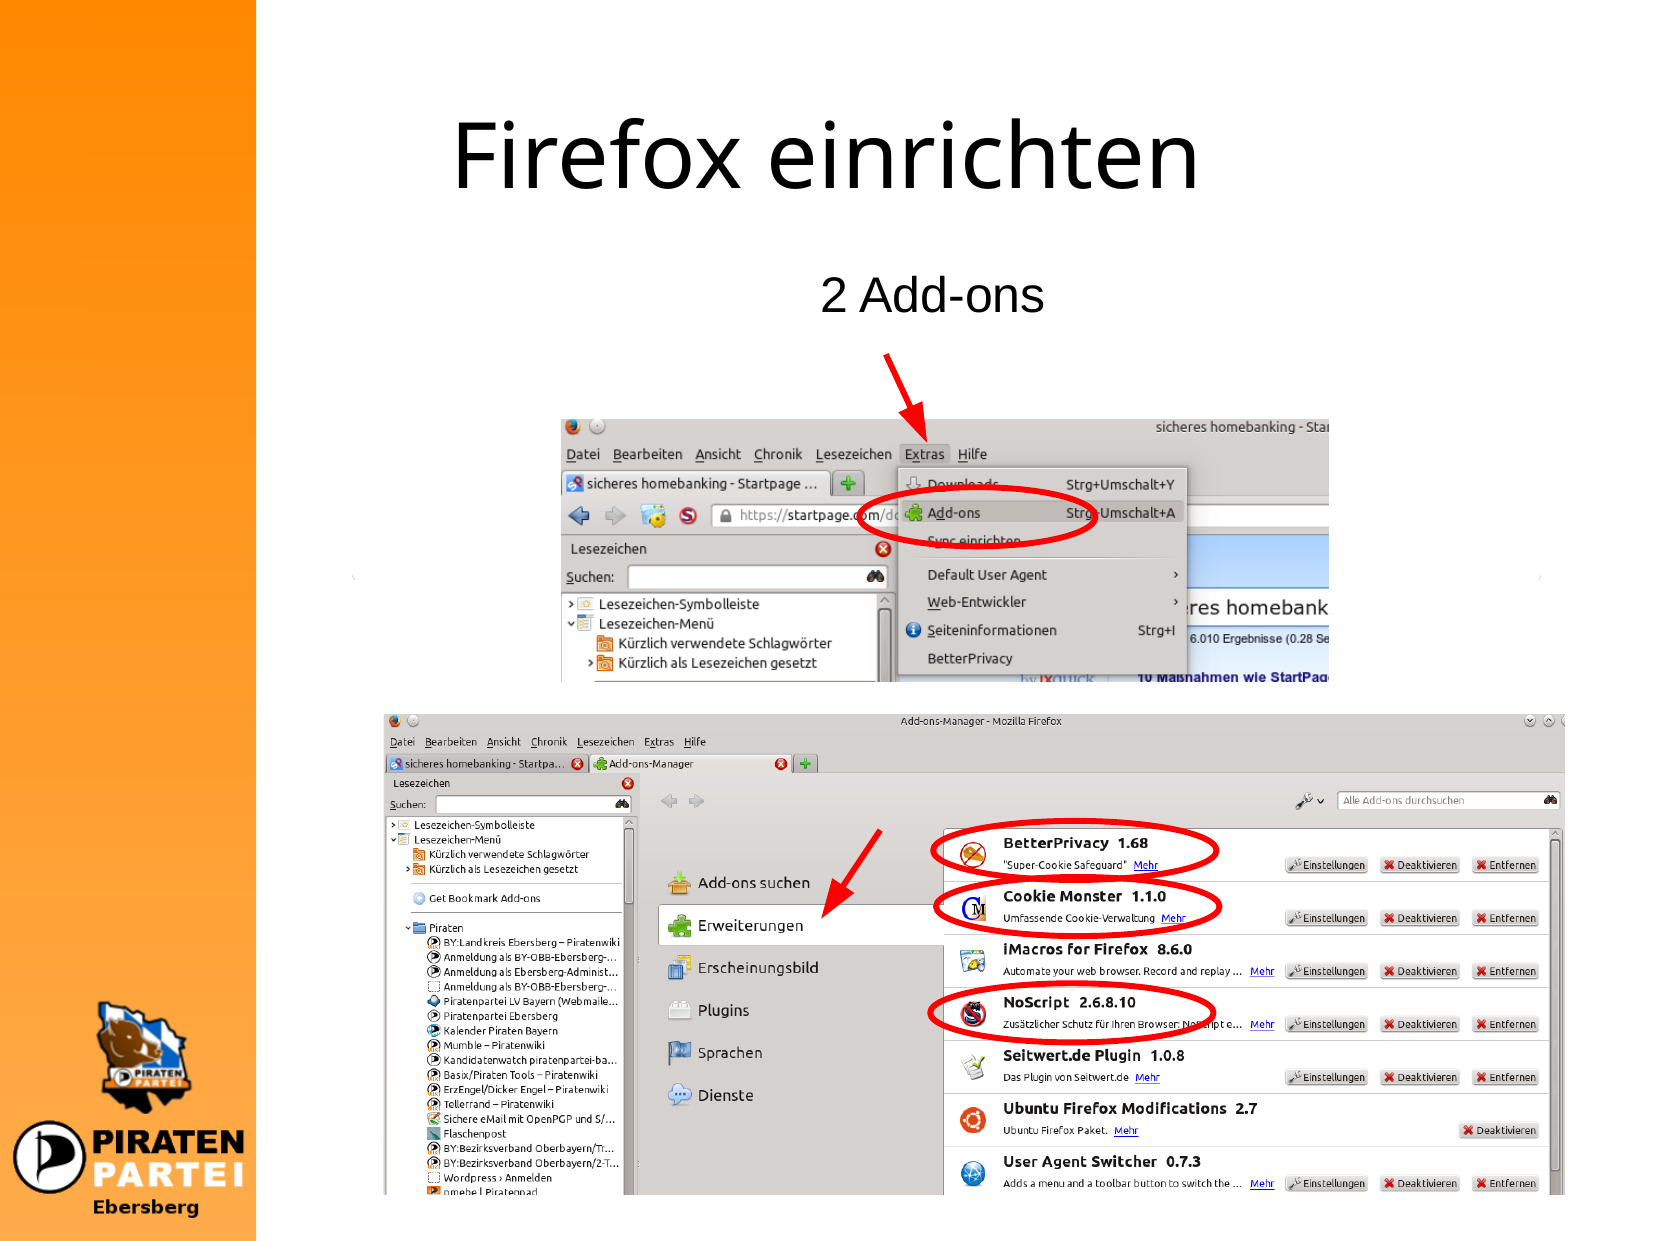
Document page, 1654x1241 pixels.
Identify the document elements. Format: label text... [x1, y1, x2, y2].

subtitle 2 Add-ons [295, 236, 1571, 355]
picture [0, 0, 1654, 1241]
title Firefox einrichten [82, 49, 1571, 257]
